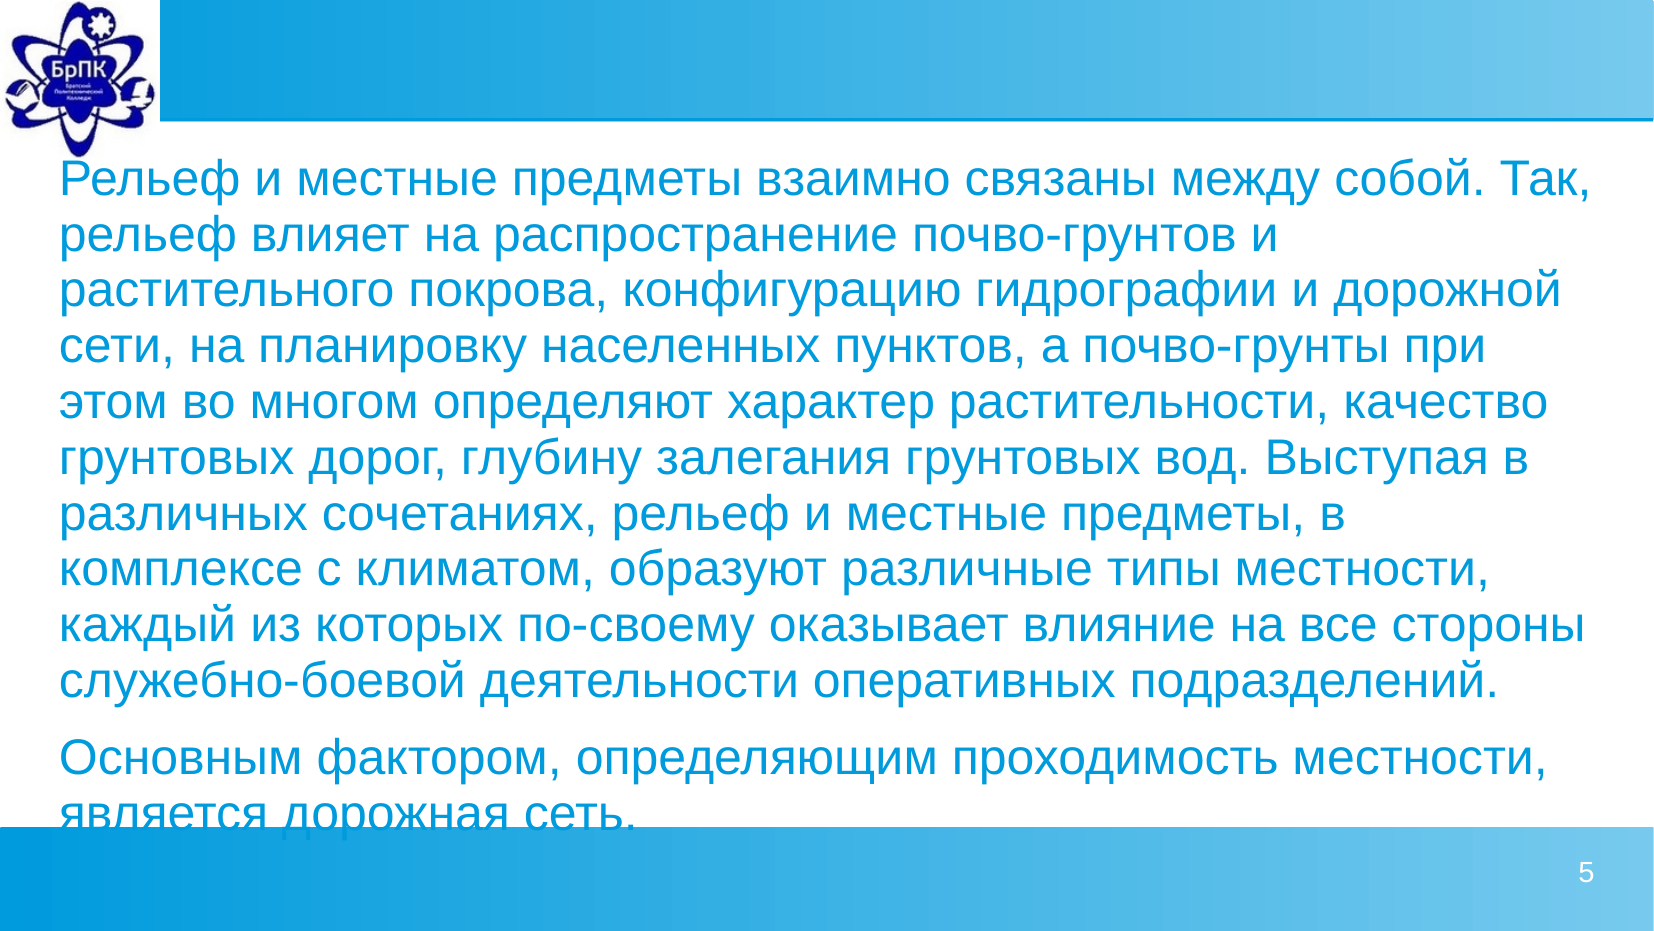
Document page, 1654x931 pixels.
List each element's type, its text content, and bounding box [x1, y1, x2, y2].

picture [0, 0, 160, 160]
list Рельеф и местные предметы взаимно связаны между собой. Так, рельеф влияет на распространение почво-грунтов и растительного покрова, конфигурацию гидрографии и дорожной сети, на планировку населенных пунктов, а почво-грунты при этом во многом определяют характер растительности, качество грунтовых дорог, глубину залегания грунтовых вод. Выступая в различных сочетаниях, рельеф и местные предметы, в комплексе с климатом, образуют различные типы местности, каждый из которых по-своему оказывает влияние на все стороны служебно-боевой деятельности оперативных подразделений. Основным фактором, определяющим проходимость местности, является дорожная сеть. [59, 150, 1595, 741]
